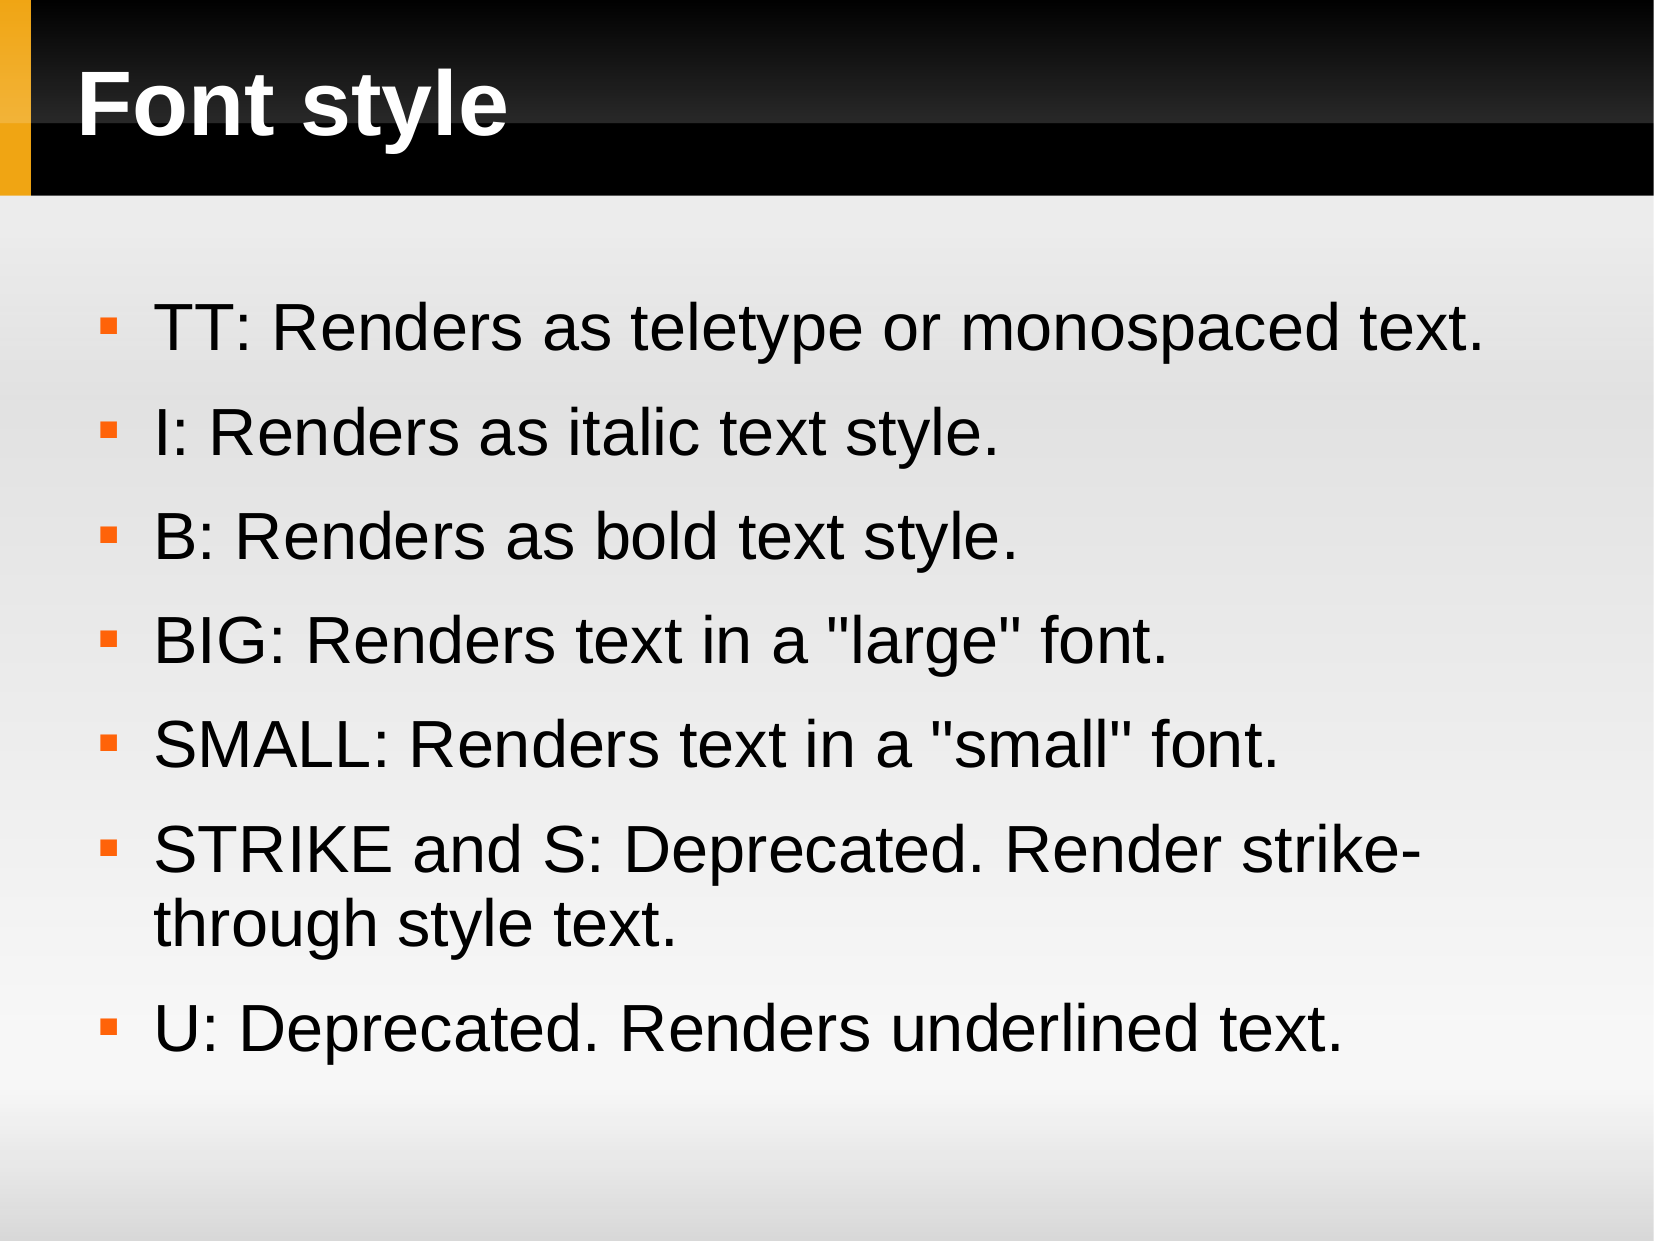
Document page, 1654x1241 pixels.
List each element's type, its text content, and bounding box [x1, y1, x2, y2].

list TT: Renders as teletype or monospaced text. I: Renders as italic text style. B: Renders as bold text style. BIG: Renders text in a "large" font. SMALL: Renders text in a "small" font. STRIKE and S: Deprecated. Render strike-through style text. U: Deprecated. Renders underlined text. [82, 290, 1571, 1109]
title Font style [76, 0, 1565, 208]
picture [0, 0, 1654, 1241]
